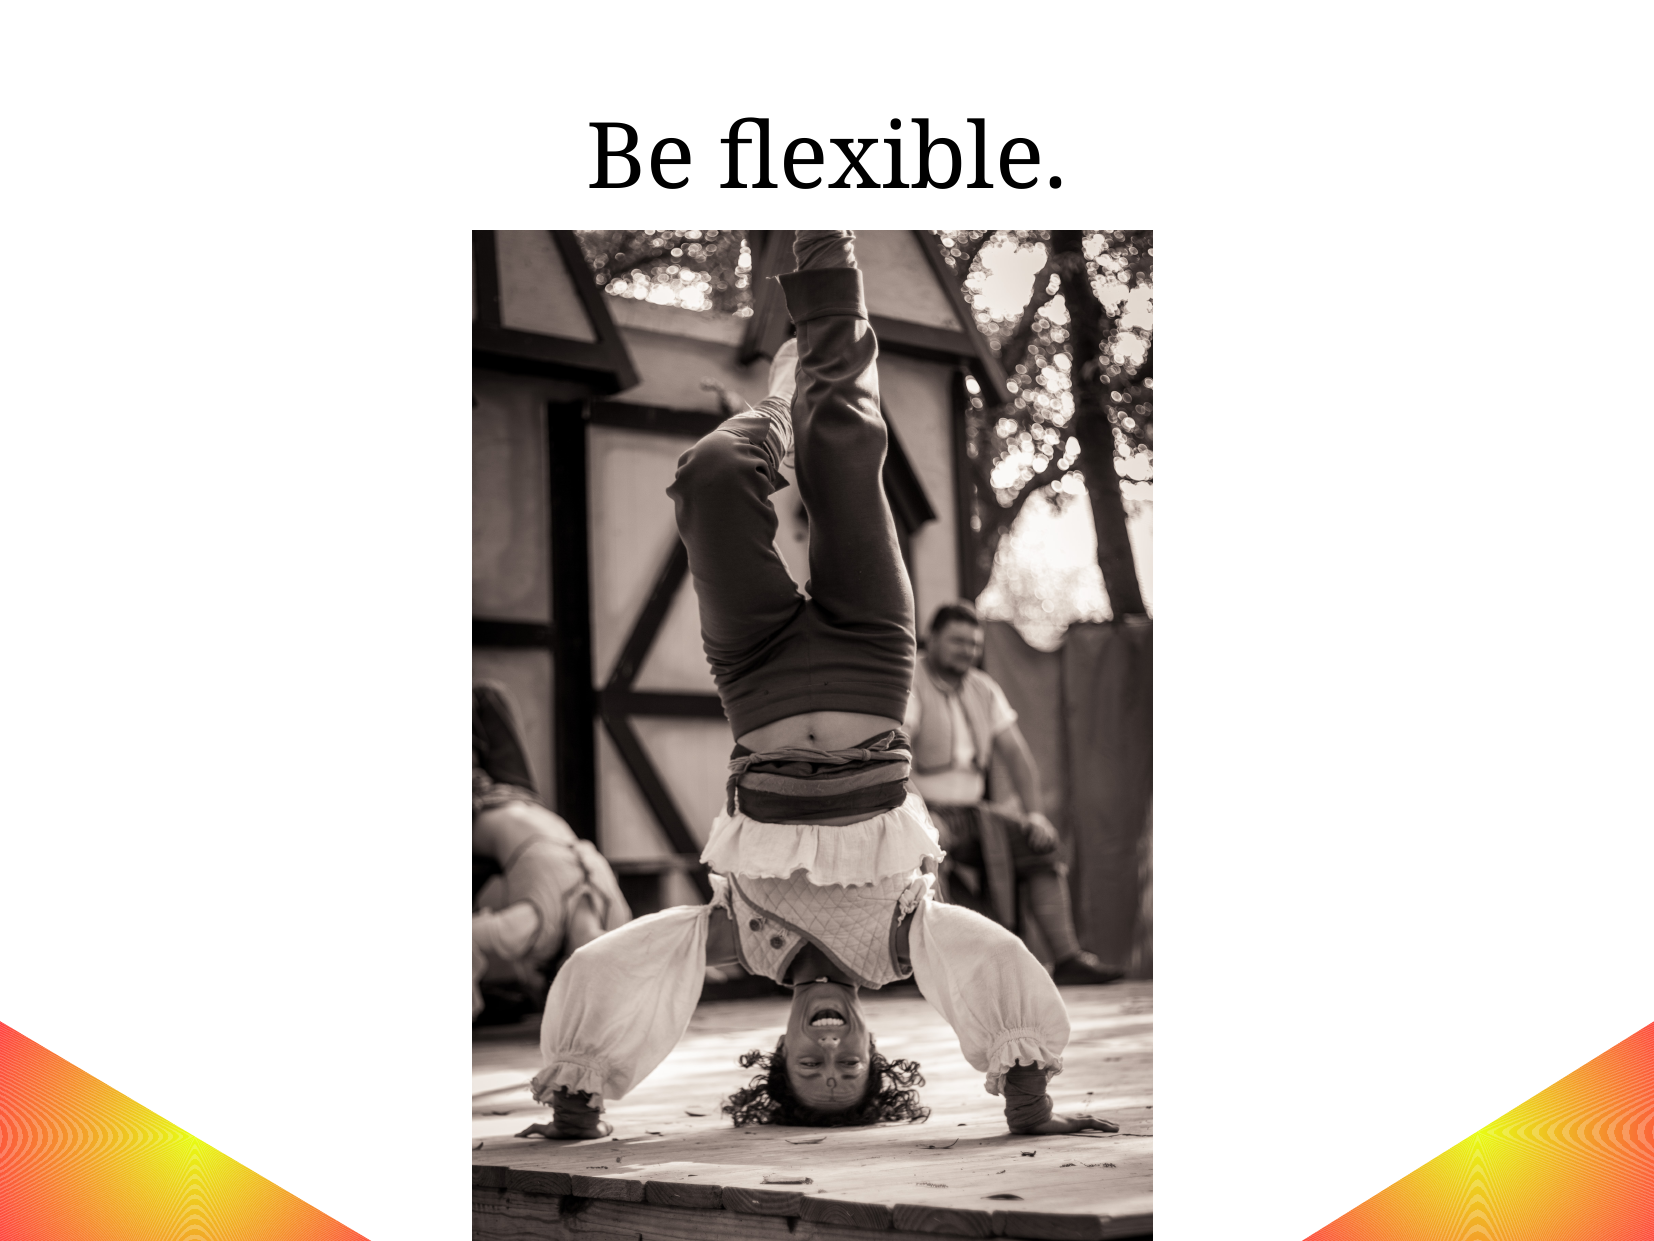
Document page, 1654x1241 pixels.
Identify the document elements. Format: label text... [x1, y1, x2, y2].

picture [472, 230, 1153, 1241]
title Be flexible. [82, 49, 1571, 257]
text_box [0, 1021, 372, 1241]
text_box [1301, 1021, 1654, 1241]
